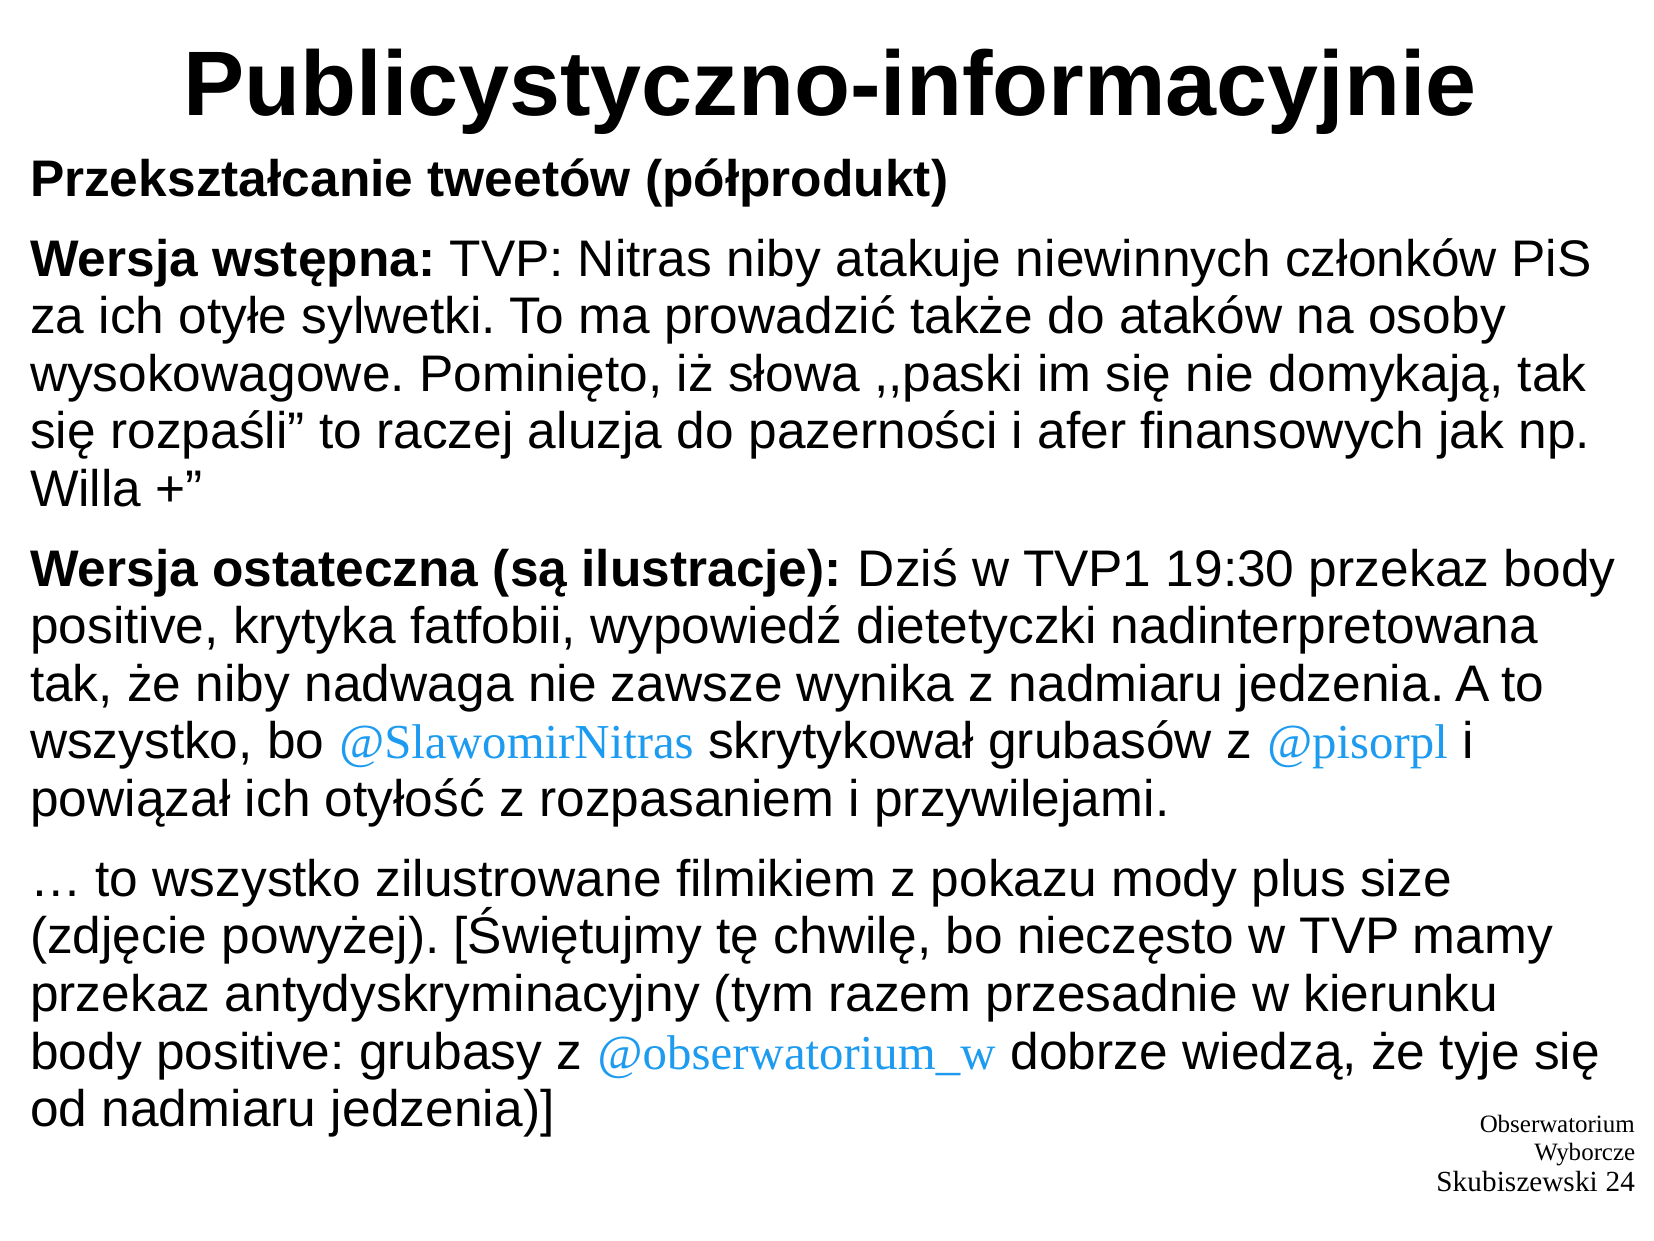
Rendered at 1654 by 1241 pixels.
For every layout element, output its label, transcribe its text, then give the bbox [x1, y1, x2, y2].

title Publicystyczno-informacyjnie [86, 32, 1576, 150]
list Przekształcanie tweetów (półprodukt) Wersja wstępna: TVP: Nitras niby atakuje niewinnych członków PiS za ich otyłe sylwetki. To ma prowadzić także do ataków na osoby wysokowagowe. Pominięto, iż słowa ,,paski im się nie domykają, tak się rozpaśli” to raczej aluzja do pazerności i afer finansowych jak np. Willa +” Wersja ostateczna (są ilustracje): Dziś w TVP1 19:30 przekaz body positive, krytyka fatfobii, wypowiedź dietetyczki nadinterpretowana tak, że niby nadwaga nie zawsze wynika z nadmiaru jedzenia. A to wszystko, bo @SlawomirNitras skrytykował grubasów z @pisorpl i powiązał ich otyłość z rozpasaniem i przywilejami. … to wszystko zilustrowane filmikiem z pokazu mody plus size (zdjęcie powyżej). [Świętujmy tę chwilę, bo nieczęsto w TVP mamy przekaz antydyskryminacyjny (tym razem przesadnie w kierunku body positive: grubasy z @obserwatorium_w dobrze wiedzą, że tyje się od nadmiaru jedzenia)] [30, 150, 1621, 1186]
